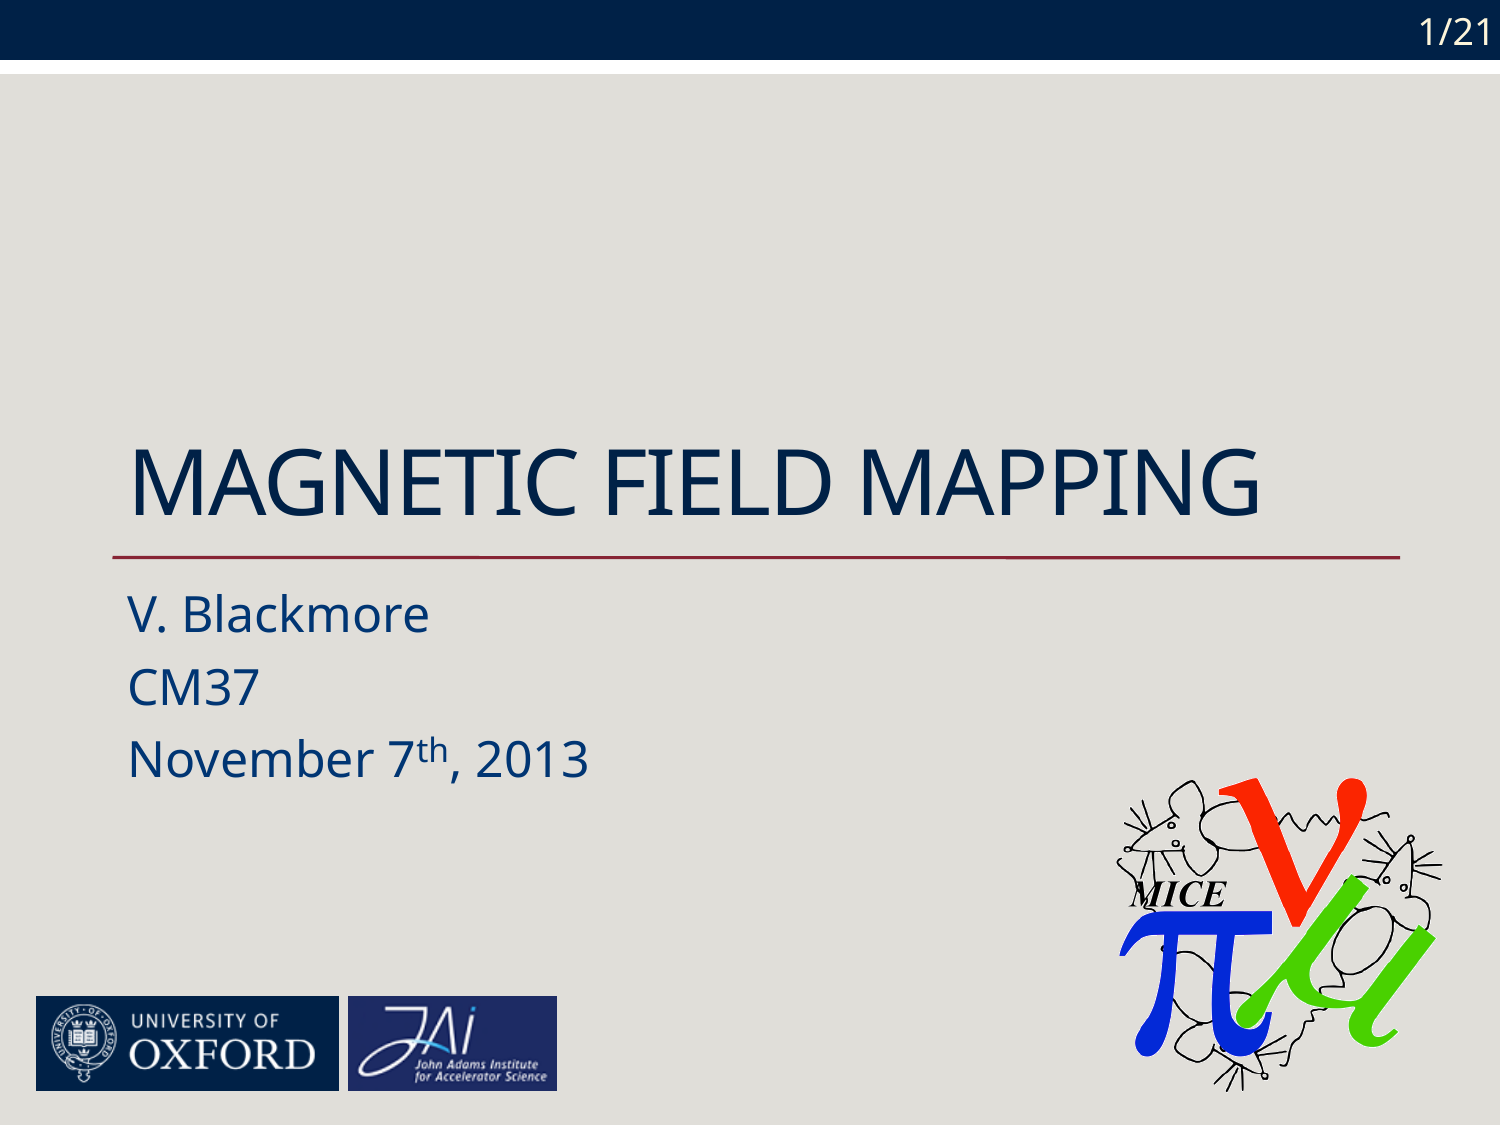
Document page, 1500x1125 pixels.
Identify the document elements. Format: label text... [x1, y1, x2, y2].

title Magnetic Field Mapping [112, 224, 1401, 542]
picture [1085, 741, 1473, 1125]
picture [36, 996, 339, 1091]
text_box 1/21 [1402, 0, 1500, 61]
picture [348, 996, 557, 1091]
subtitle V. Blackmore CM37 November 7th, 2013 [112, 575, 1163, 863]
